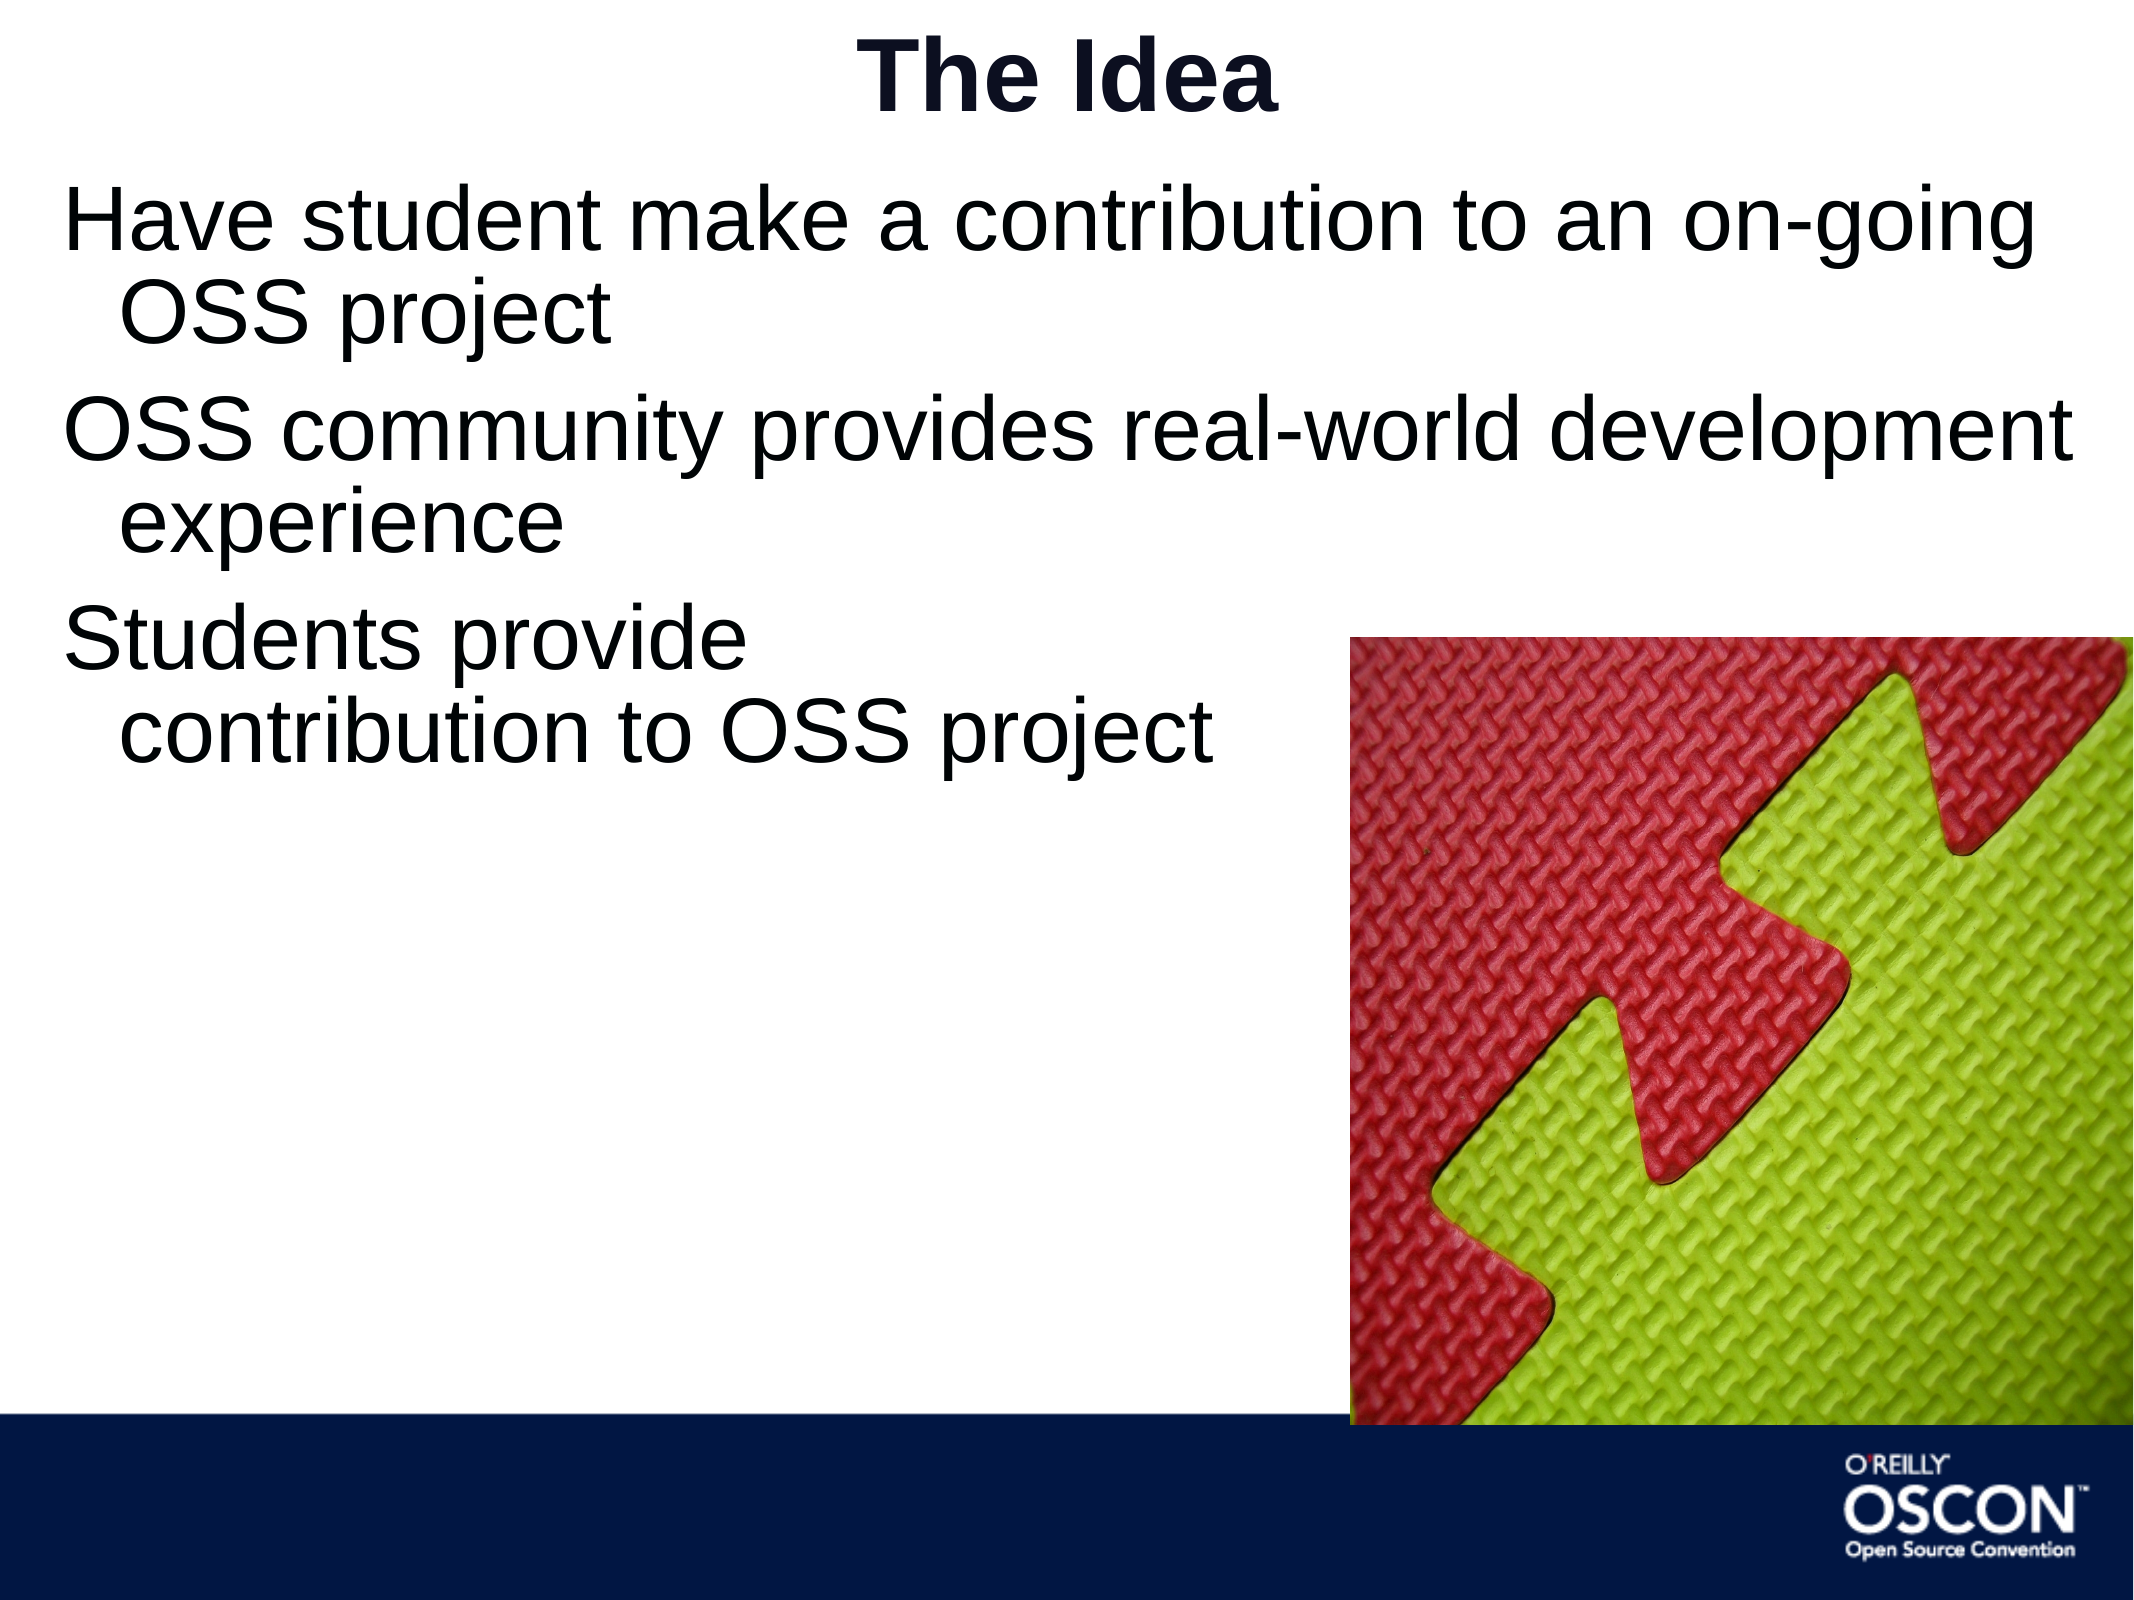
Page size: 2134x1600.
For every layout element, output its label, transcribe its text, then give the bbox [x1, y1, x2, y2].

picture [0, 0, 2134, 1600]
title The Idea [41, 0, 2094, 159]
list Have student make a contribution to an on-going OSS project OSS community provides real-world development experience Students provide contribution to OSS project [47, 168, 2100, 1244]
